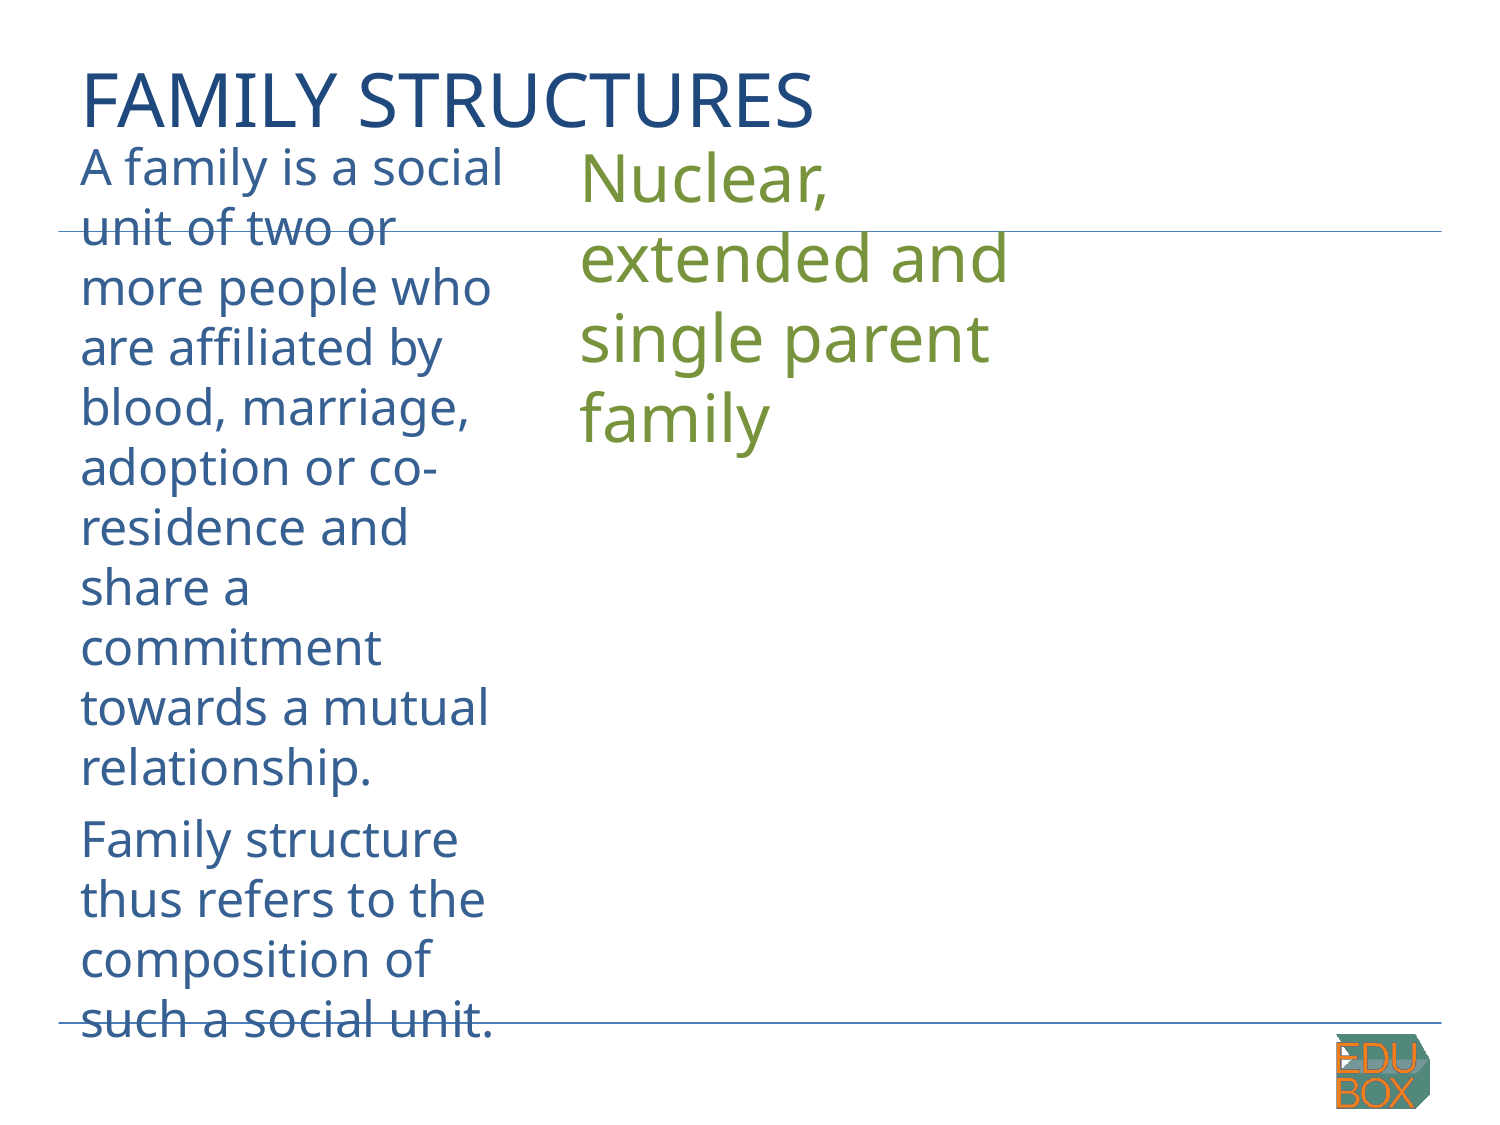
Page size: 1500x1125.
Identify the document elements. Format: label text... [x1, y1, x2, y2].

list A family is a social unit of two or more people who are affiliated by blood, marriage, adoption or co-residence and share a commitment towards a mutual relationship. Family structure thus refers to the composition of such a social unit. [75, 255, 1426, 1005]
picture [1328, 1028, 1437, 1114]
title FAMILY STRUCTURES [64, 42, 1040, 127]
list Nuclear, extended and single parent family [64, 127, 1400, 247]
